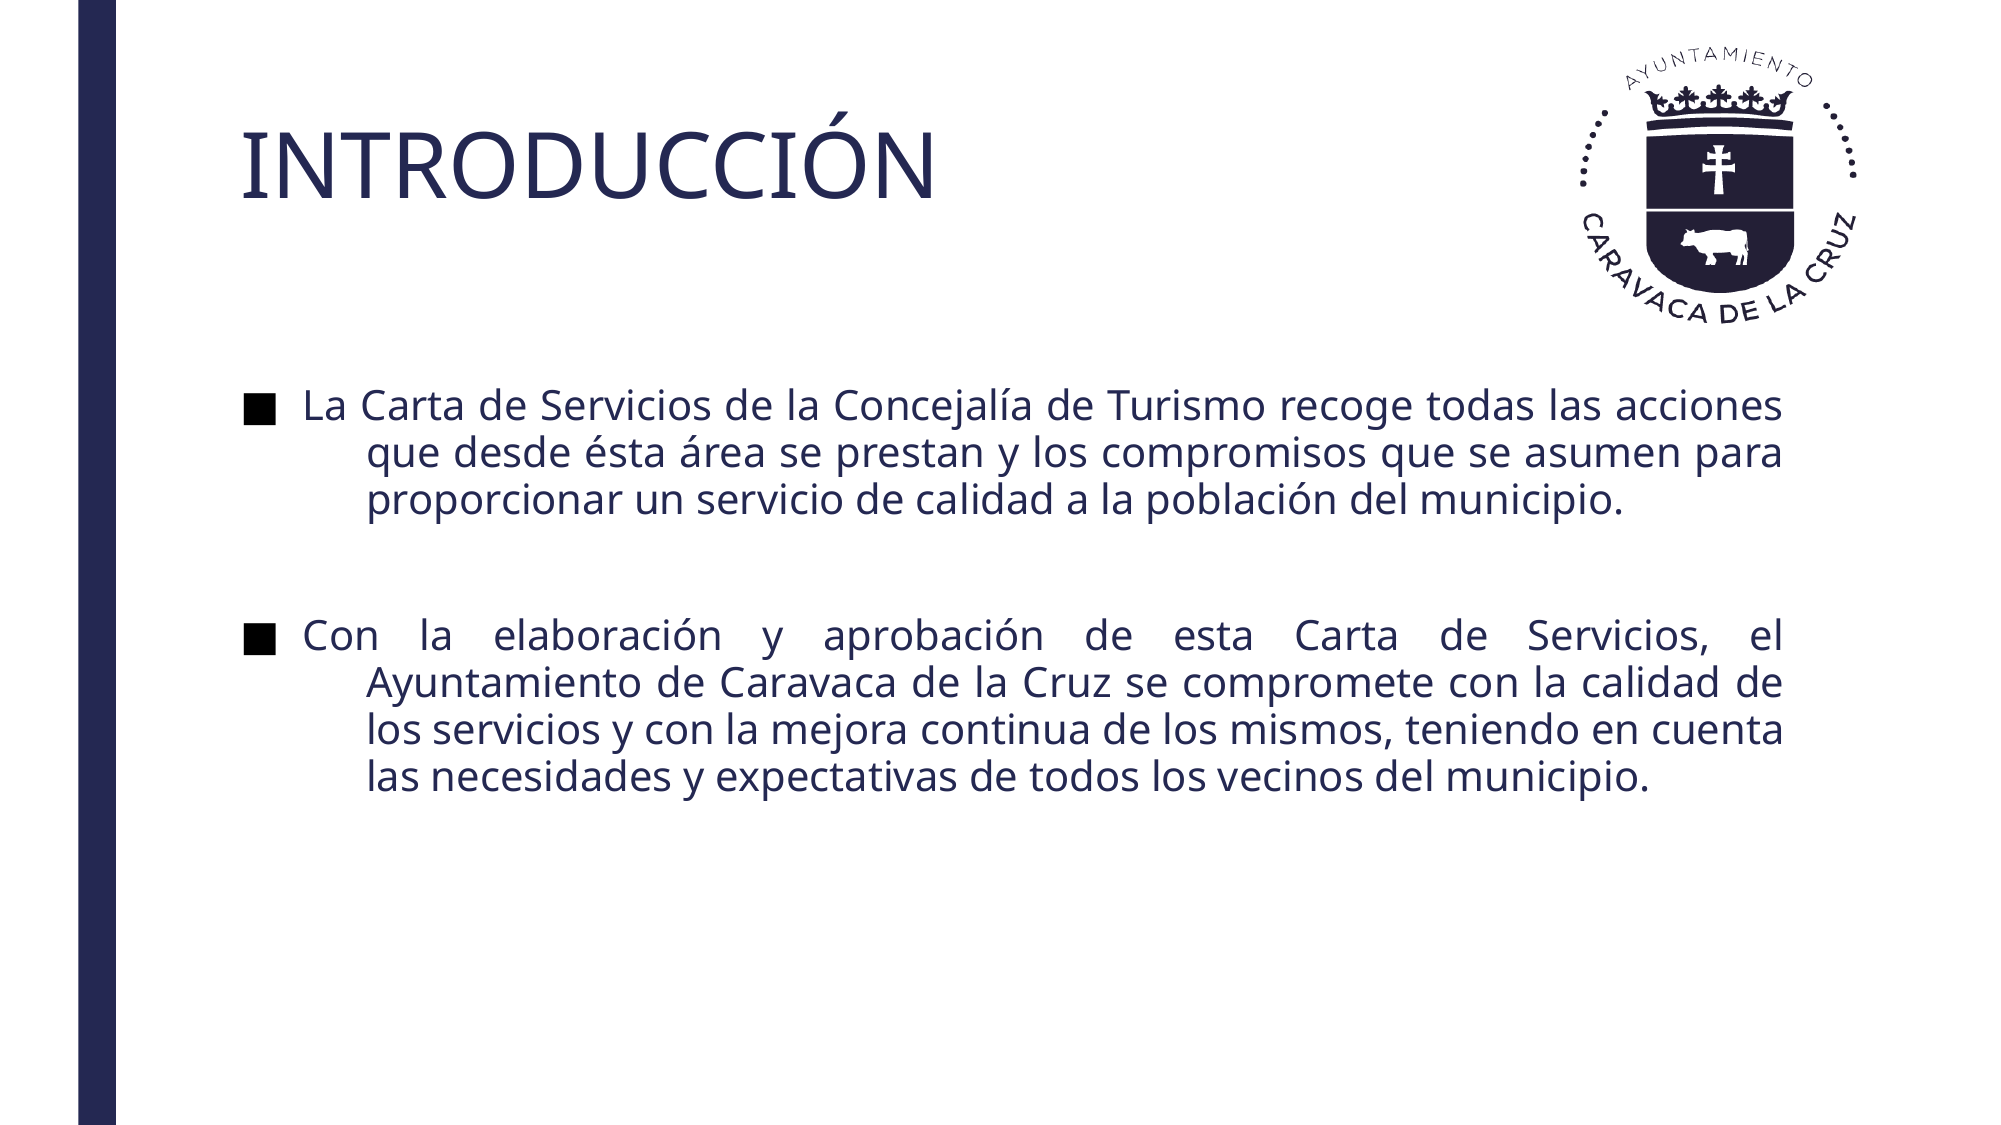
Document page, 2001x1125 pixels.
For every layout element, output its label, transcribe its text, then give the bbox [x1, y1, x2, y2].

list La Carta de Servicios de la Concejalía de Turismo recoge todas las acciones que desde ésta área se prestan y los compromisos que se asumen para proporcionar un servicio de calidad a la población del municipio. Con la elaboración y aprobación de esta Carta de Servicios, el Ayuntamiento de Caravaca de la Cruz se compromete con la calidad de los servicios y con la mejora continua de los mismos, teniendo en cuenta las necesidades y expectativas de todos los vecinos del municipio. [225, 375, 1801, 963]
picture [1573, 44, 1864, 331]
title INTRODUCCIÓN [225, 112, 1801, 357]
